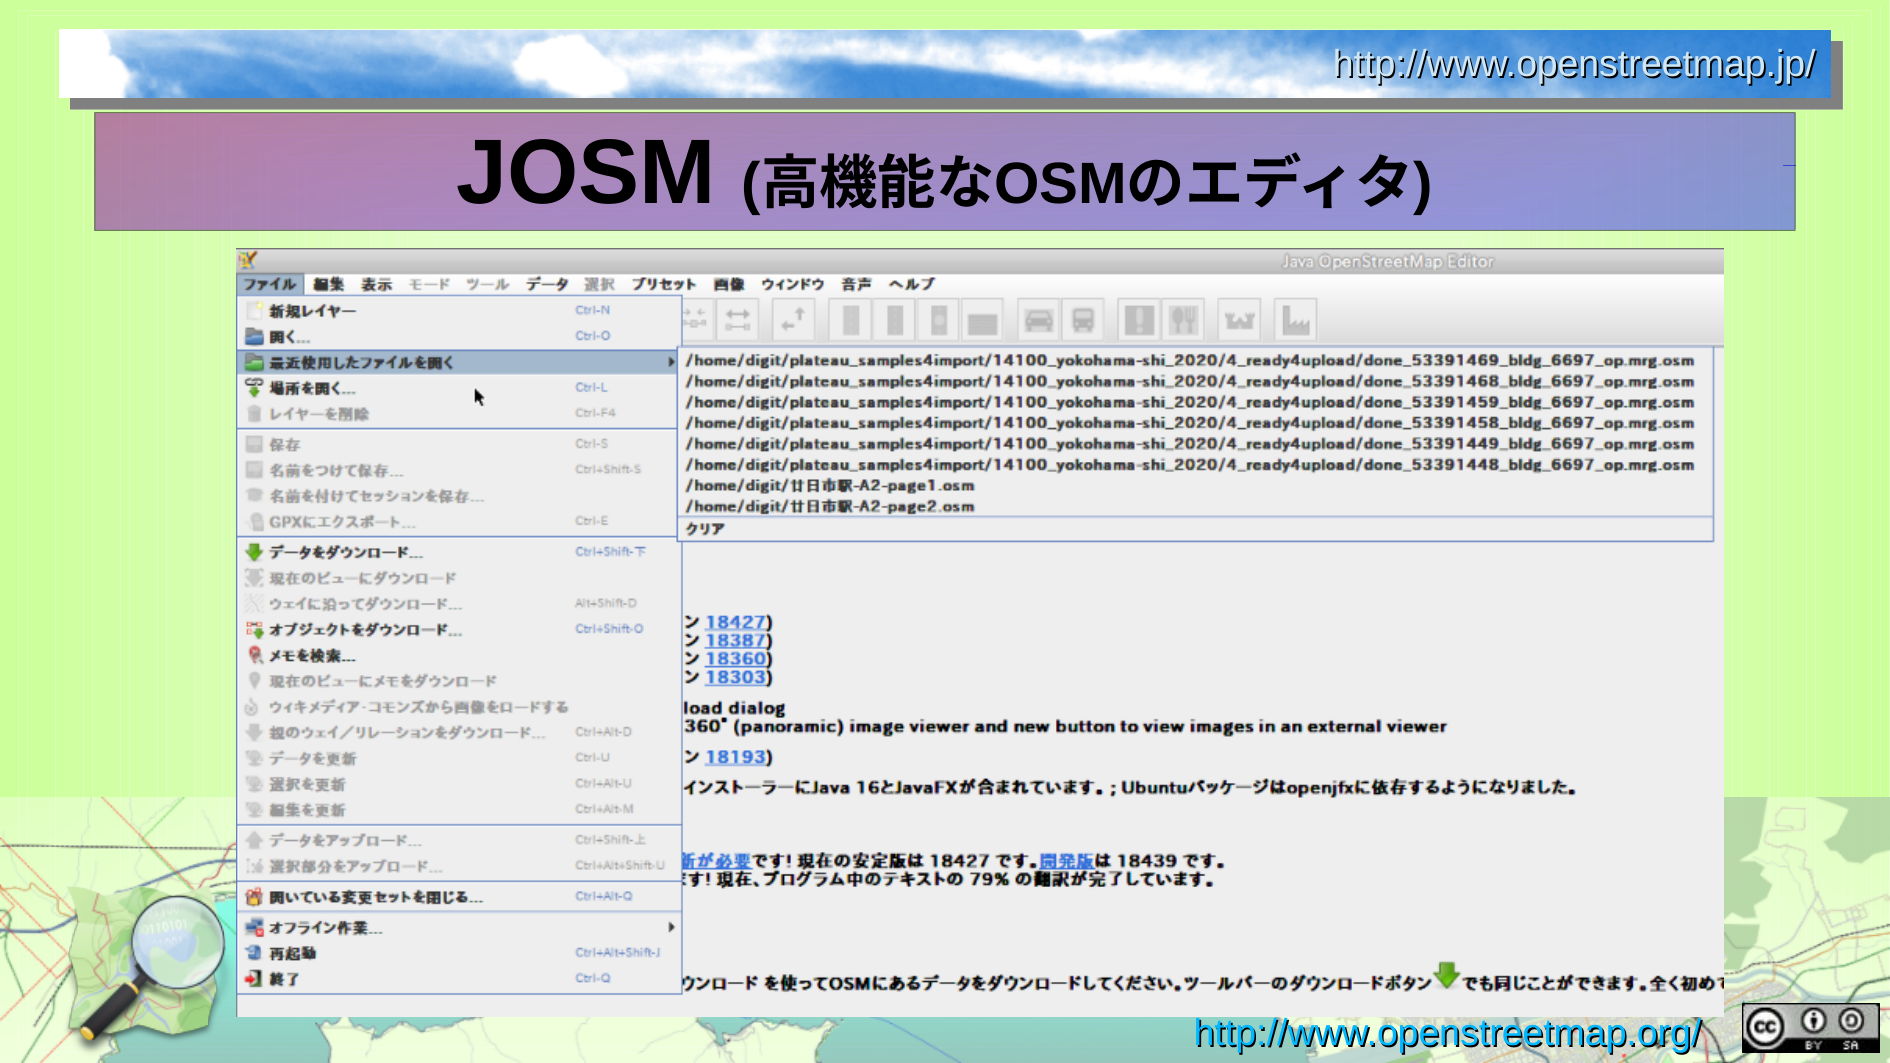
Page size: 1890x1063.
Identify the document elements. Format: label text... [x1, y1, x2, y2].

title JOSM (高機能なOSMのエディタ) [94, 112, 1796, 231]
picture [0, 248, 1890, 1063]
picture [59, 29, 1831, 98]
